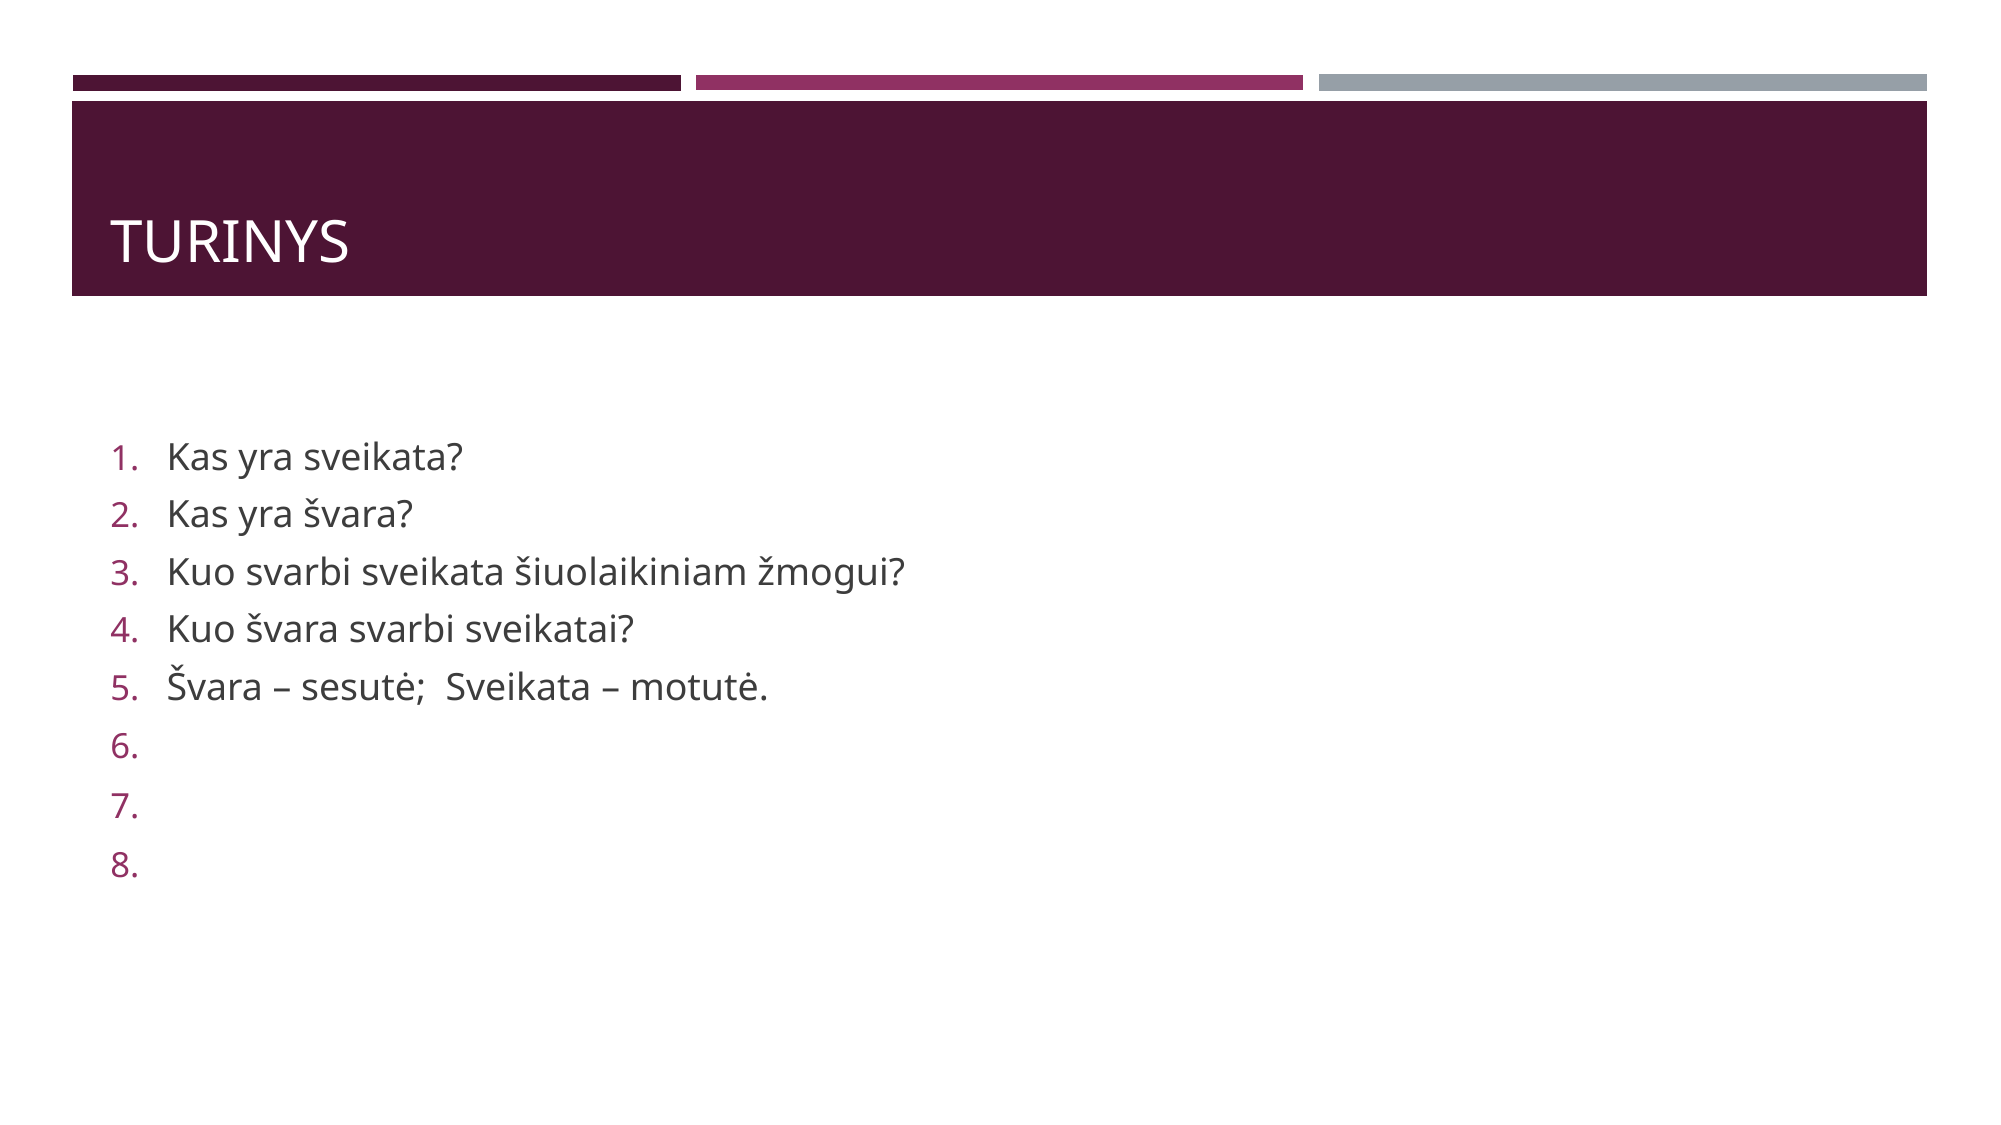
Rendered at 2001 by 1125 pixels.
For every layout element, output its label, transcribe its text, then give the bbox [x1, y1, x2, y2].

list Kas yra sveikata? Kas yra švara? Kuo svarbi sveikata šiuolaikiniam žmogui? Kuo švara svarbi sveikatai? Švara – sesutė; Sveikata – motutė. [95, 357, 1905, 962]
title Turinys [95, 115, 1905, 282]
